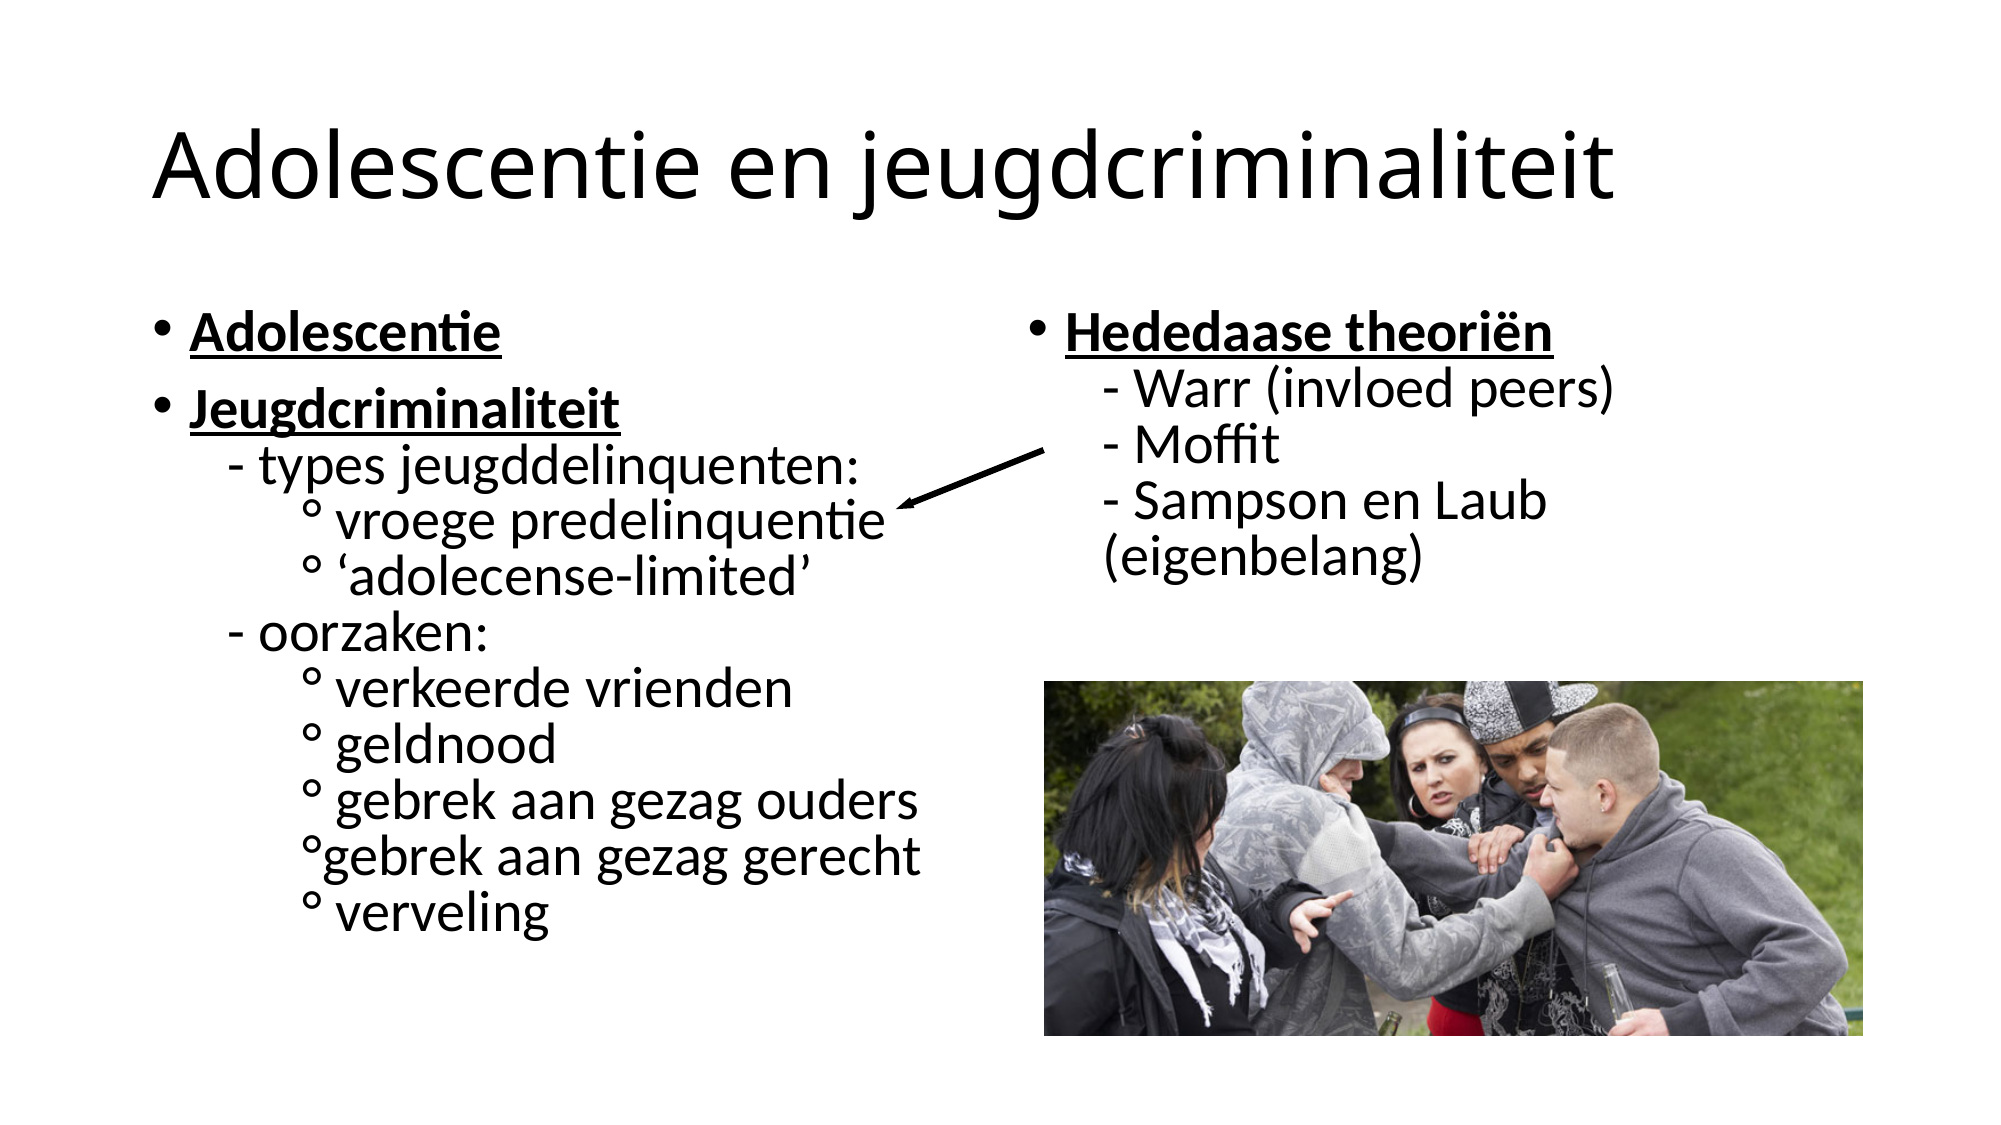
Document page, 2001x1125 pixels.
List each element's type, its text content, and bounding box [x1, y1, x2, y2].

picture [1044, 681, 1863, 1036]
title Adolescentie en jeugdcriminaliteit [137, 59, 1863, 278]
list Adolescentie Jeugdcriminaliteit - types jeugddelinquenten: ° vroege predelinquentie ° ‘adolecense-limited’ - oorzaken: ° verkeerde vrienden ° geldnood ° gebrek aan gezag ouders °gebrek aan gezag gerecht ° verveling [137, 299, 988, 1014]
list Hededaase theoriën - Warr (invloed peers) - Moffit - Sampson en Laub (eigenbelang) [1012, 299, 1863, 1014]
